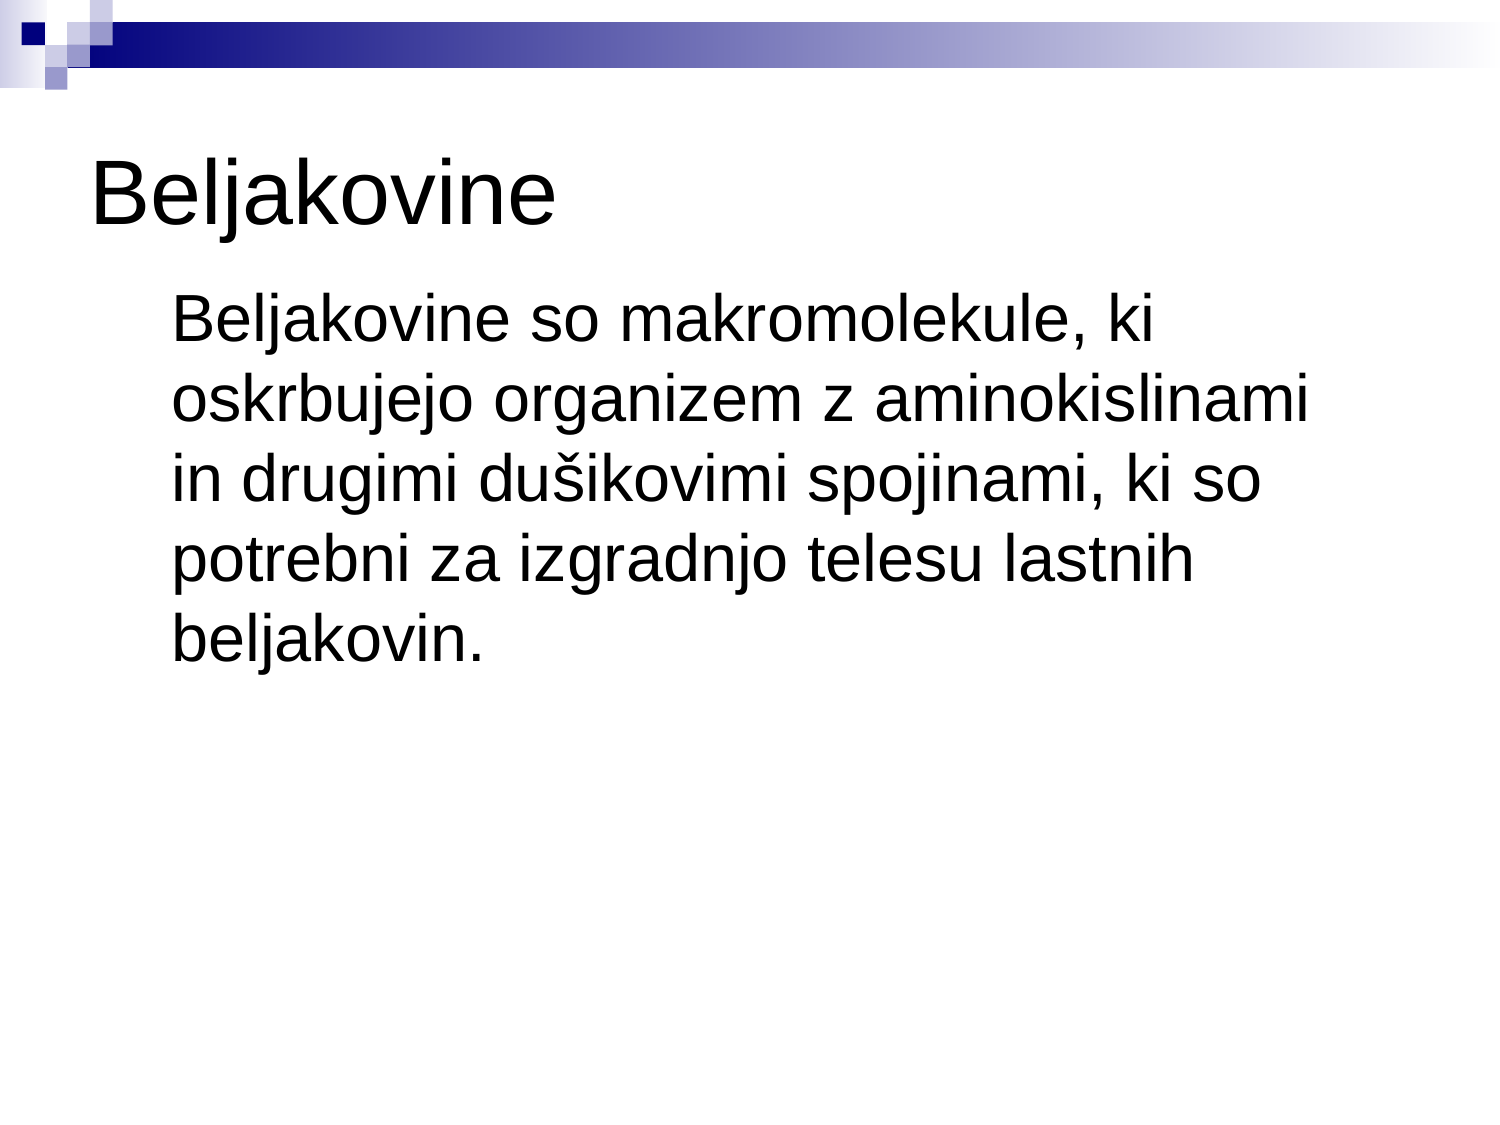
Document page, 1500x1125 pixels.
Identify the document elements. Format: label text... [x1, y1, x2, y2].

title Beljakovine [75, 75, 1426, 301]
list Beljakovine so makromolekule, ki oskrbujejo organizem z aminokislinami in drugimi dušikovimi spojinami, ki so potrebni za izgradnjo telesu lastnih beljakovin. [100, 267, 1380, 975]
